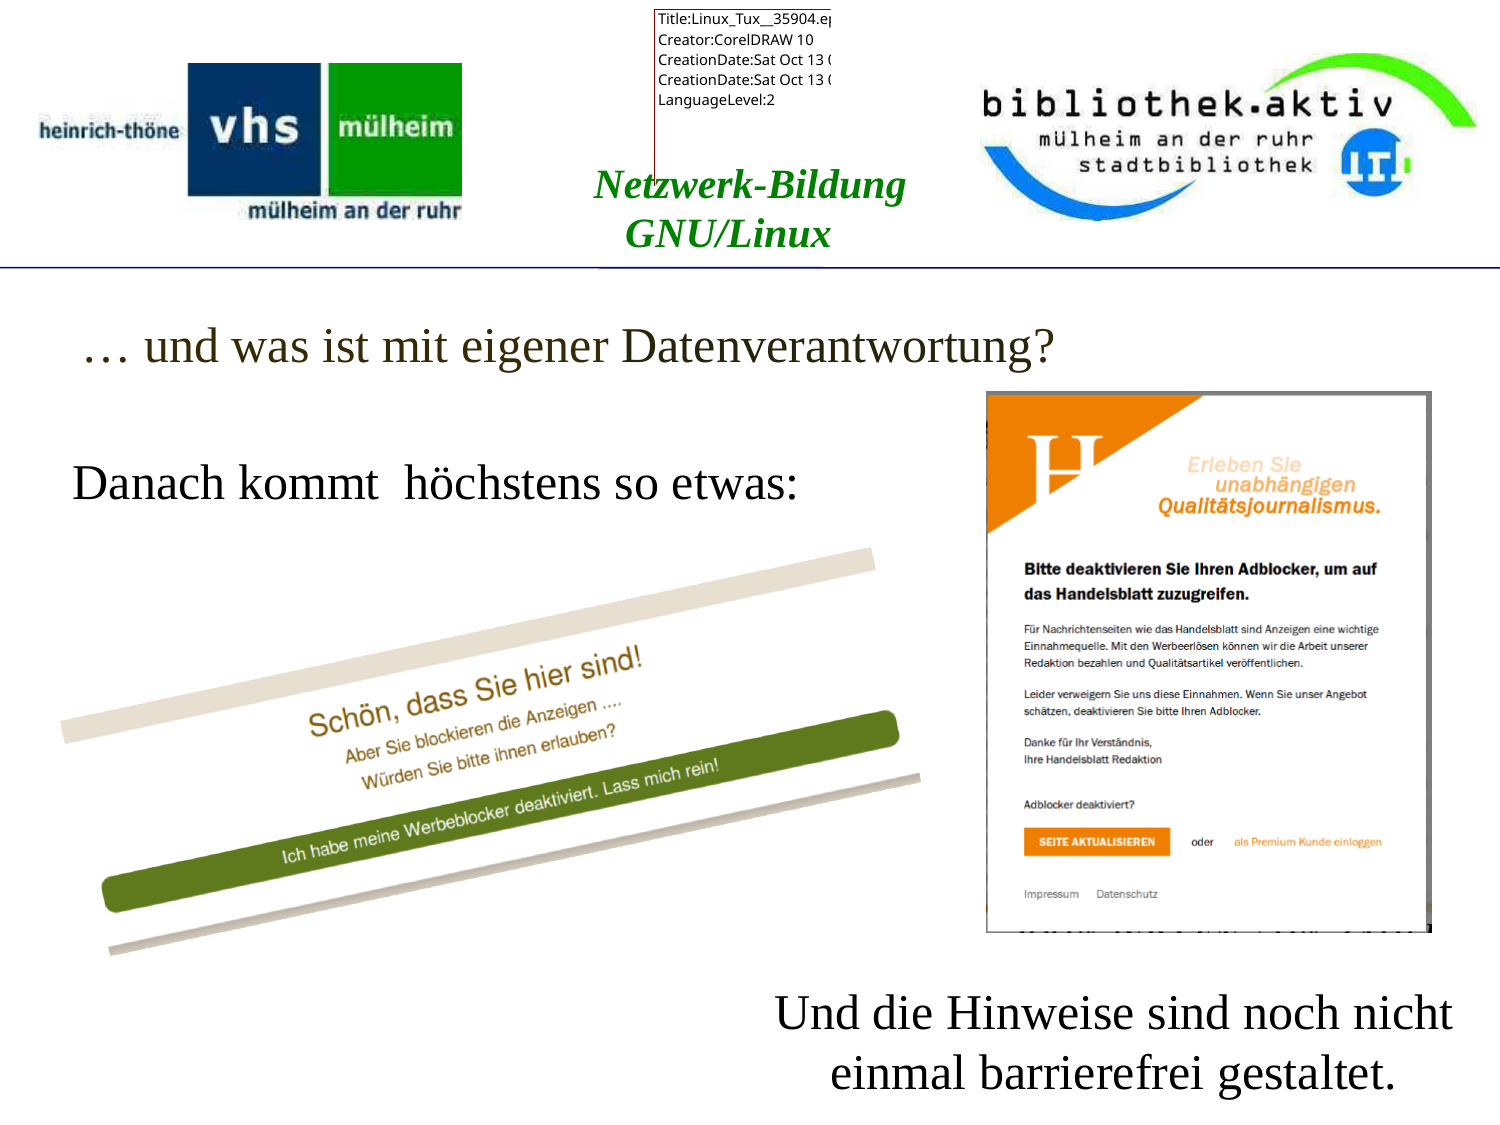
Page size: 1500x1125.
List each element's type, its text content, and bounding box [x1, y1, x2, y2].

text_box Und die Hinweise sind noch nicht einmal barrierefrei gestaltet. [737, 975, 1491, 1109]
text_box Netzwerk-Bildung GNU/Linux [578, 151, 934, 266]
text_box Danach kommt höchstens so etwas: [58, 444, 865, 578]
picture [986, 391, 1432, 933]
picture [59, 546, 921, 956]
text_box … und was ist mit eigener Datenverantwortung? [67, 307, 1274, 390]
picture [980, 53, 1477, 221]
picture [38, 63, 462, 220]
picture [653, 8, 831, 151]
